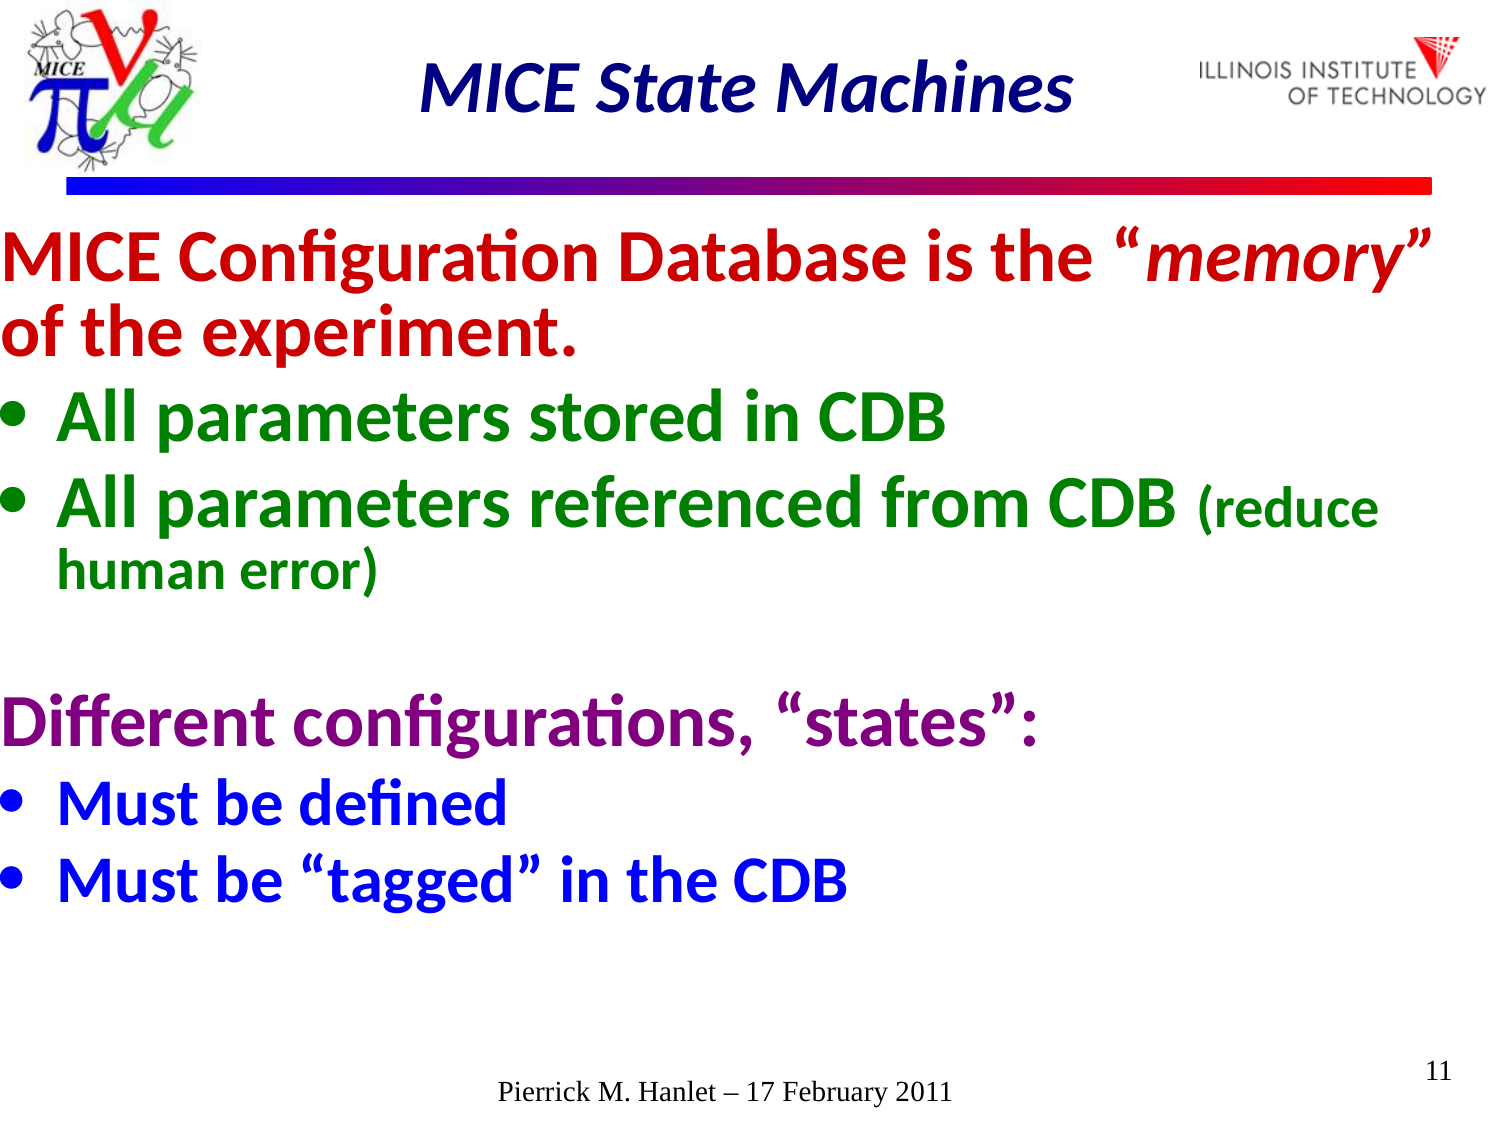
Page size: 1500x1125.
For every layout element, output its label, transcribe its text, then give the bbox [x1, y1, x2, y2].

text_box MICE Configuration Database is the “memory” of the experiment. All parameters stored in CDB All parameters referenced from CDB (reduce human error) Different configurations, “states”: Must be defined Must be “tagged” in the CDB [0, 224, 1463, 1044]
picture [1259, 37, 1500, 113]
picture [24, 0, 201, 175]
title MICE State Machines [234, 32, 1259, 157]
